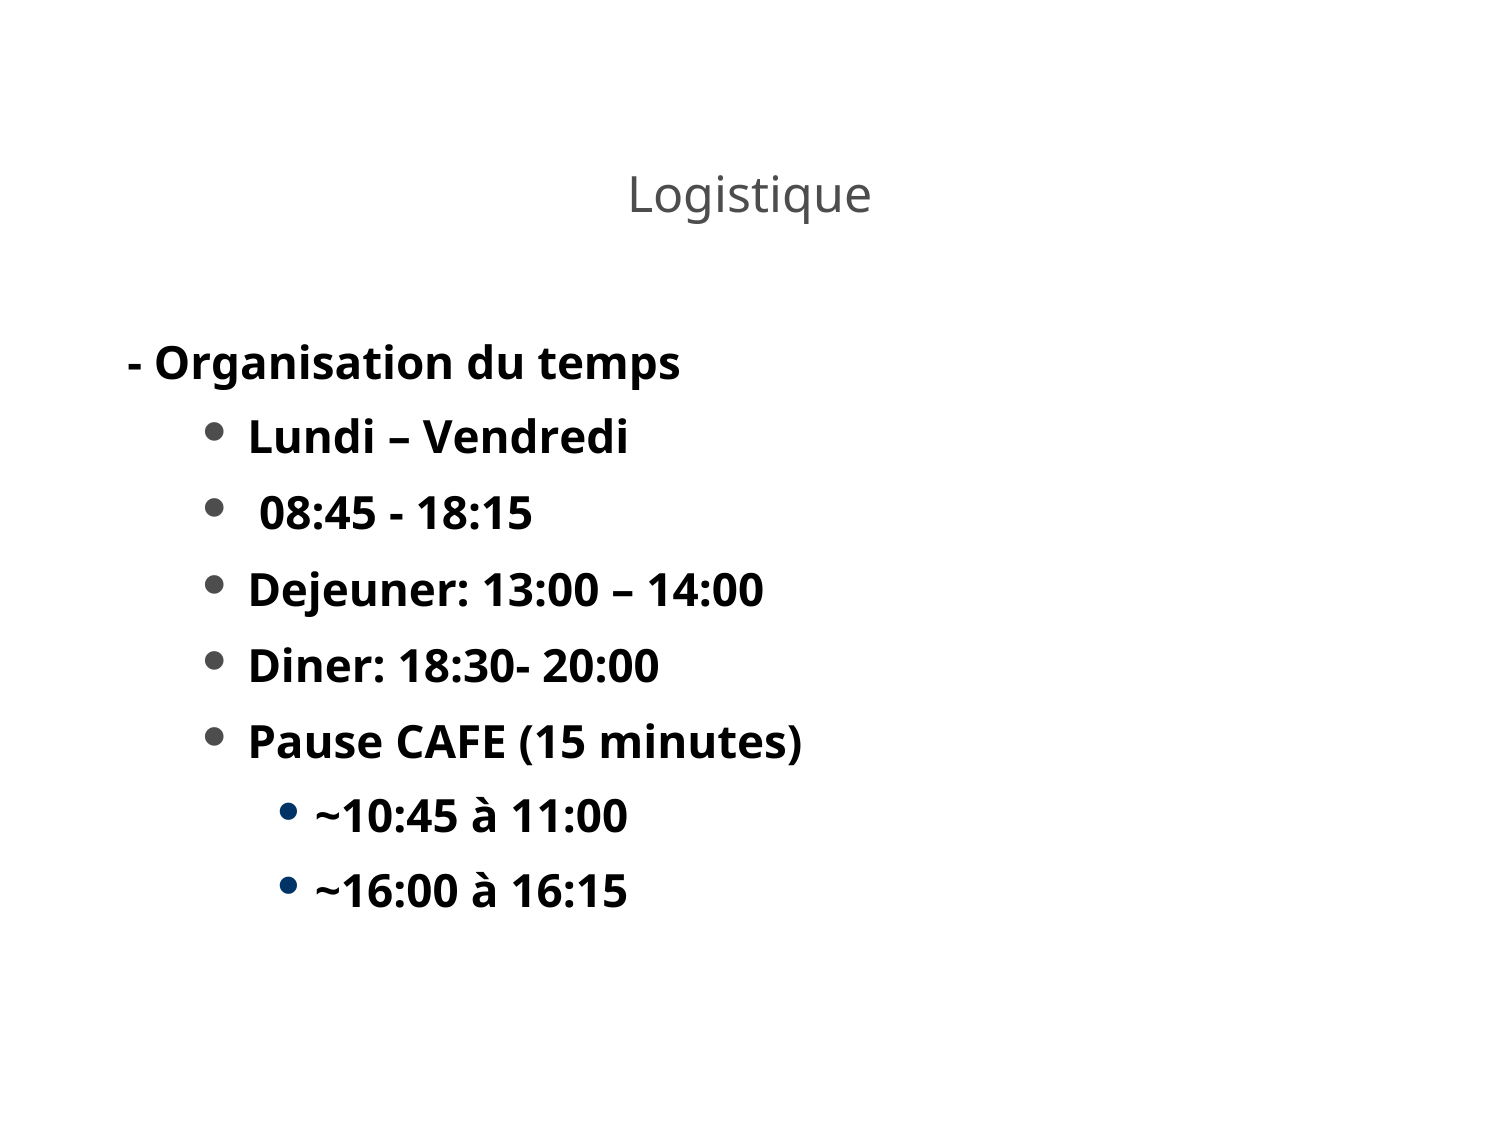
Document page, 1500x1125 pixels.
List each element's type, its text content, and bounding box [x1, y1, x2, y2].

list - Organisation du temps Lundi – Vendredi 08:45 - 18:15 Dejeuner: 13:00 – 14:00 Diner: 18:30- 20:00 Pause CAFE (15 minutes) ~10:45 à 11:00 ~16:00 à 16:15 [112, 324, 1388, 869]
title Logistique [112, 158, 1388, 230]
